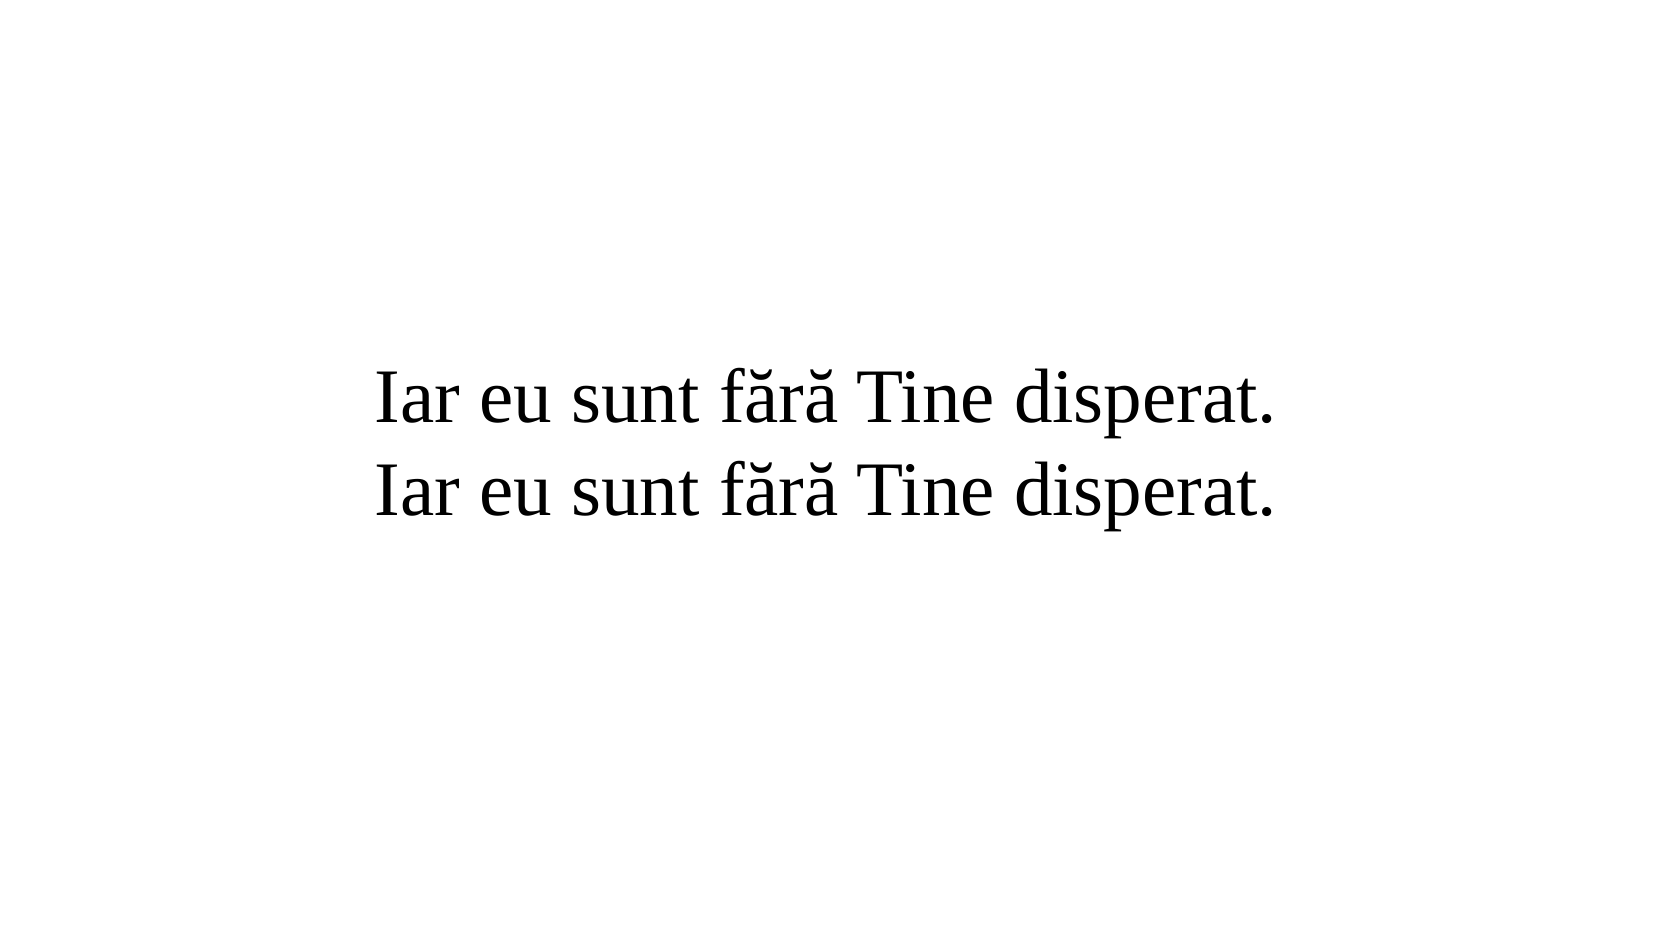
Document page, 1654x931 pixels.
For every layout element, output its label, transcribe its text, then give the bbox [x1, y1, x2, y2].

subtitle Iar eu sunt fără Tine disperat. Iar eu sunt fără Tine disperat. [0, 338, 1654, 573]
